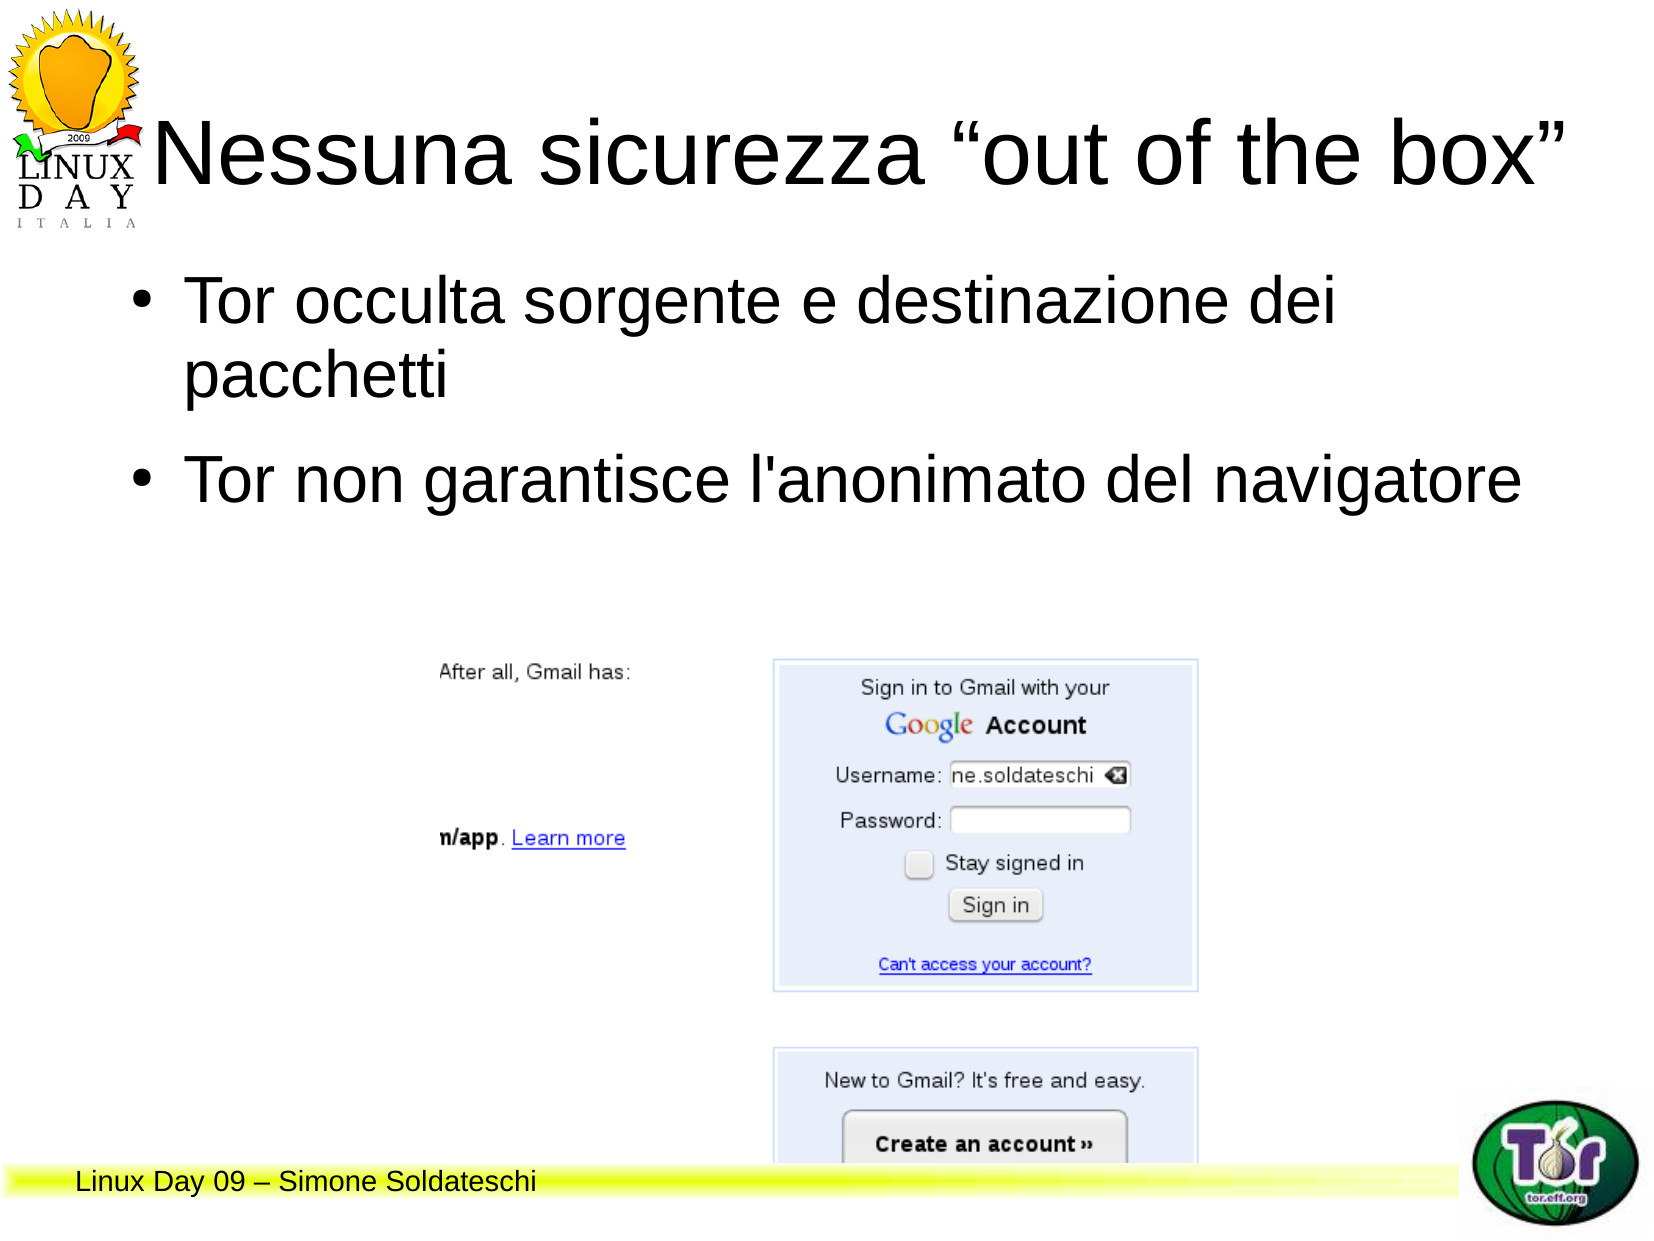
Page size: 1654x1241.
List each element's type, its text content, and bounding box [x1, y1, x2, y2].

picture [1459, 1087, 1653, 1240]
picture [0, 0, 151, 235]
list Tor occulta sorgente e destinazione dei pacchetti Tor non garantisce l'anonimato del navigatore [112, 262, 1601, 638]
picture [440, 638, 1238, 1163]
title Nessuna sicurezza “out of the box” [150, 49, 1571, 257]
